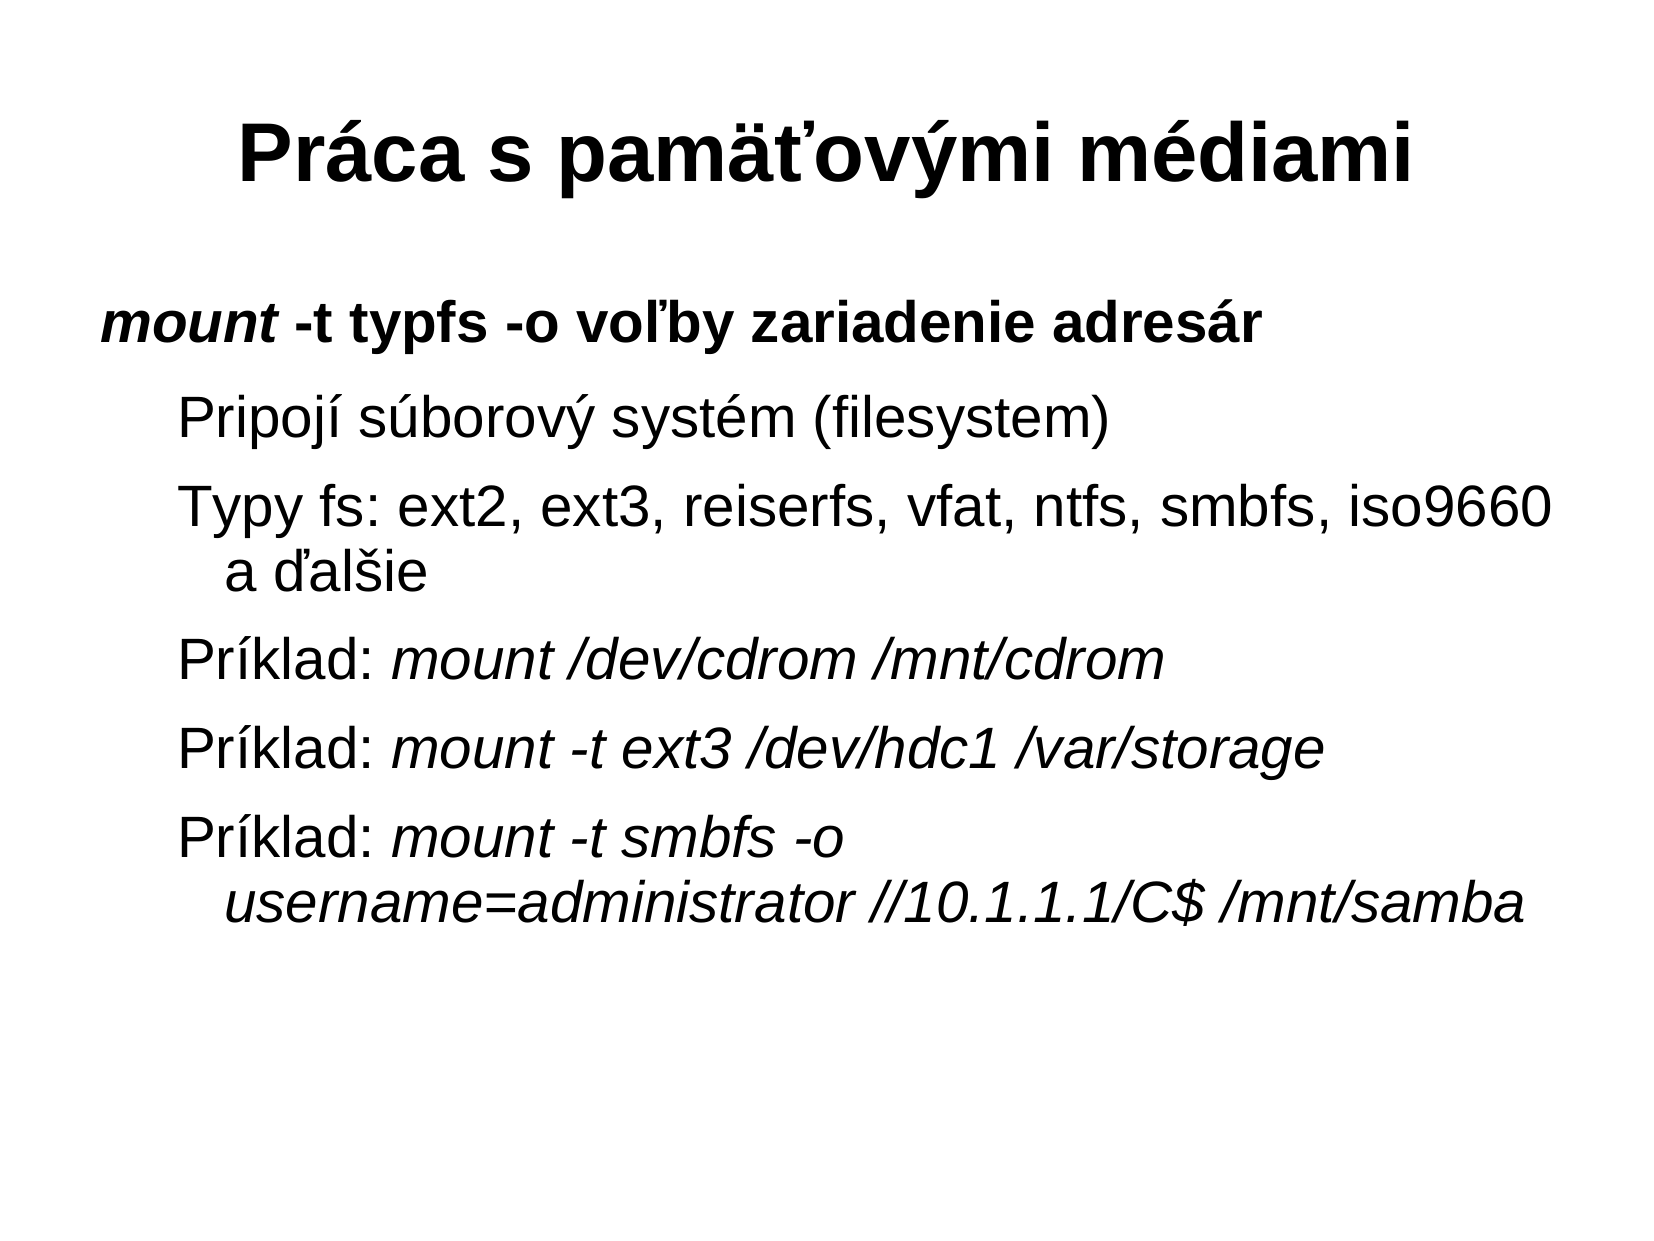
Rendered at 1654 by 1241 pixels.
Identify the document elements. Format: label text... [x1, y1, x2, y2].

title Práca s pamäťovými médiami [82, 49, 1571, 257]
list mount -t typfs -o voľby zariadenie adresár Pripojí súborový systém (filesystem) Typy fs: ext2, ext3, reiserfs, vfat, ntfs, smbfs, iso9660 a ďalšie Príklad: mount /dev/cdrom /mnt/cdrom Príklad: mount -t ext3 /dev/hdc1 /var/storage Príklad: mount -t smbfs -o username=administrator //10.1.1.1/C$ /mnt/samba [82, 290, 1571, 1094]
